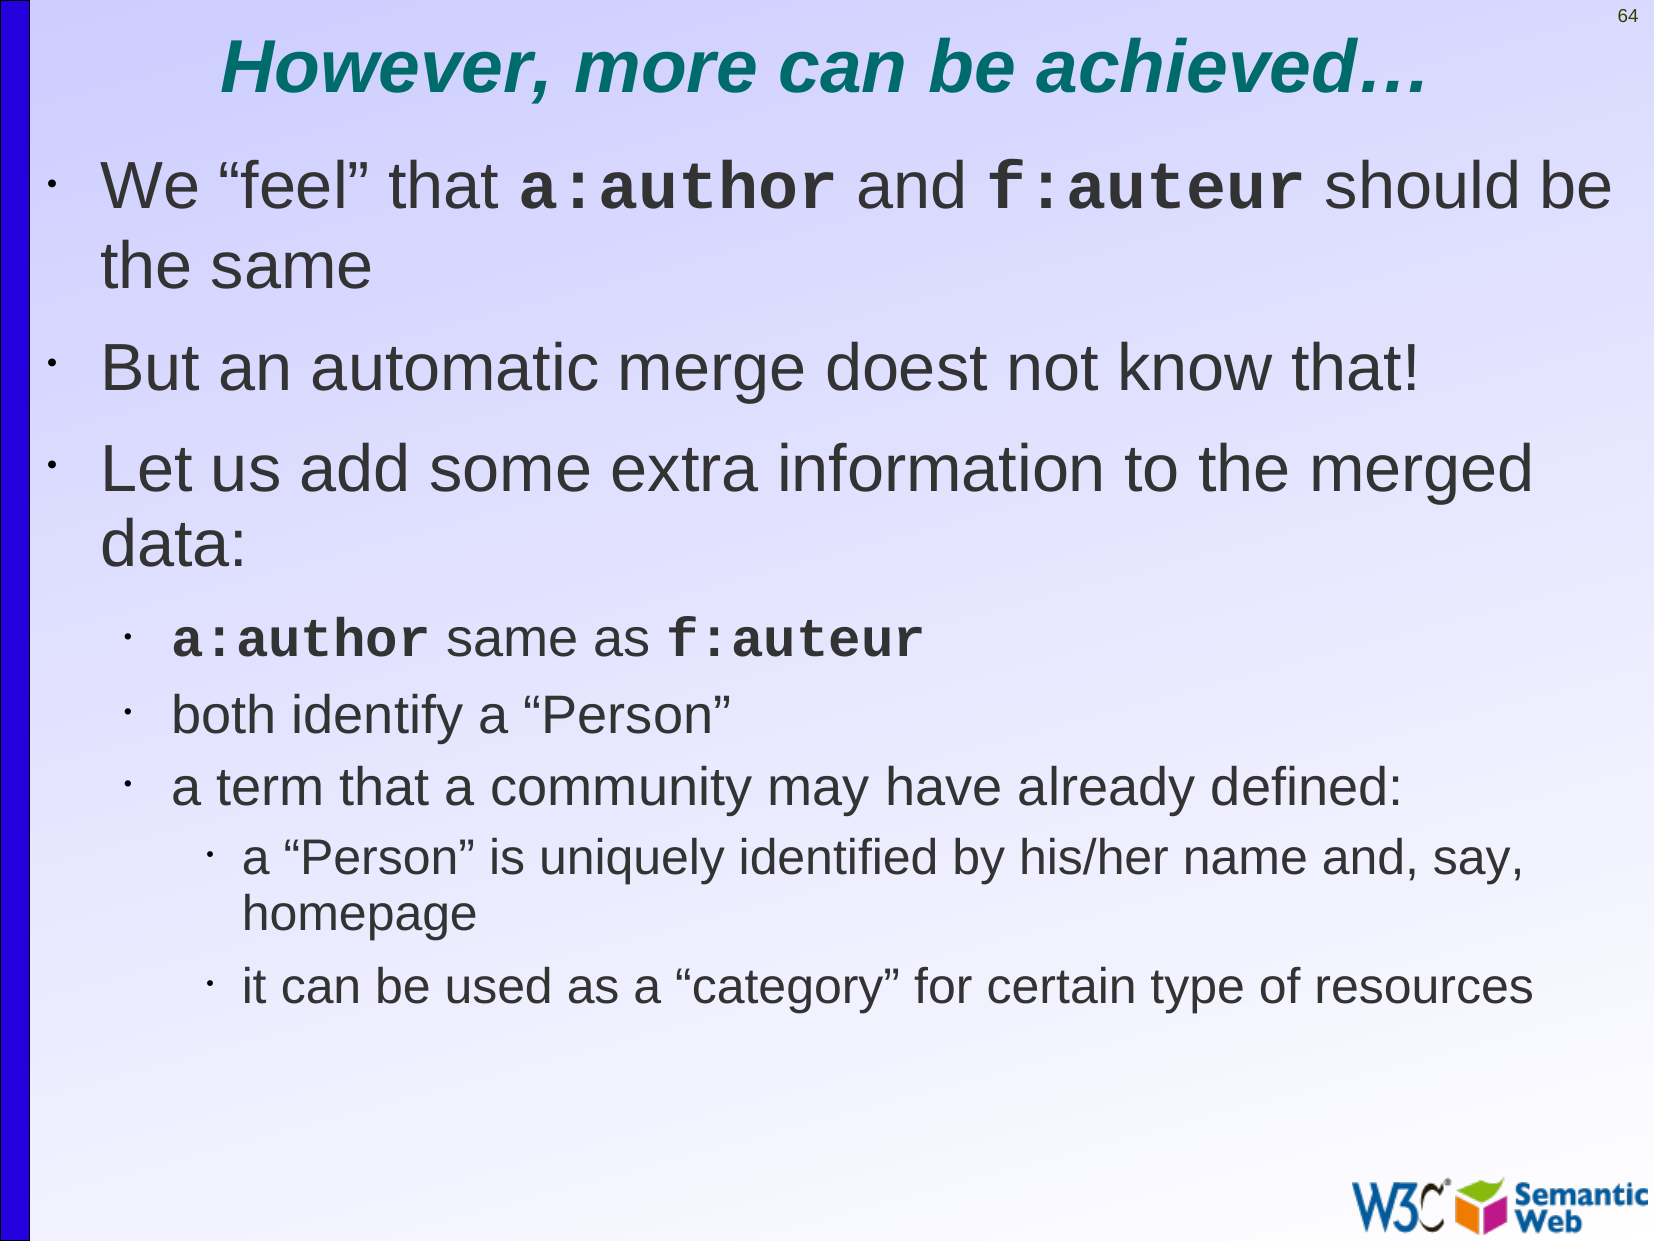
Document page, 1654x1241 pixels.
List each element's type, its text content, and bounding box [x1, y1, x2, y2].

picture [1352, 1175, 1648, 1235]
list We “feel” that a:author and f:auteur should be the same But an automatic merge doest not know that! Let us add some extra information to the merged data: a:author same as f:auteur both identify a “Person” a term that a community may have already defined: a “Person” is uniquely identified by his/her name and, say, homepage it can be used as a “category” for certain type of resources [29, 147, 1624, 1119]
title However, more can be achieved… [0, 5, 1654, 125]
